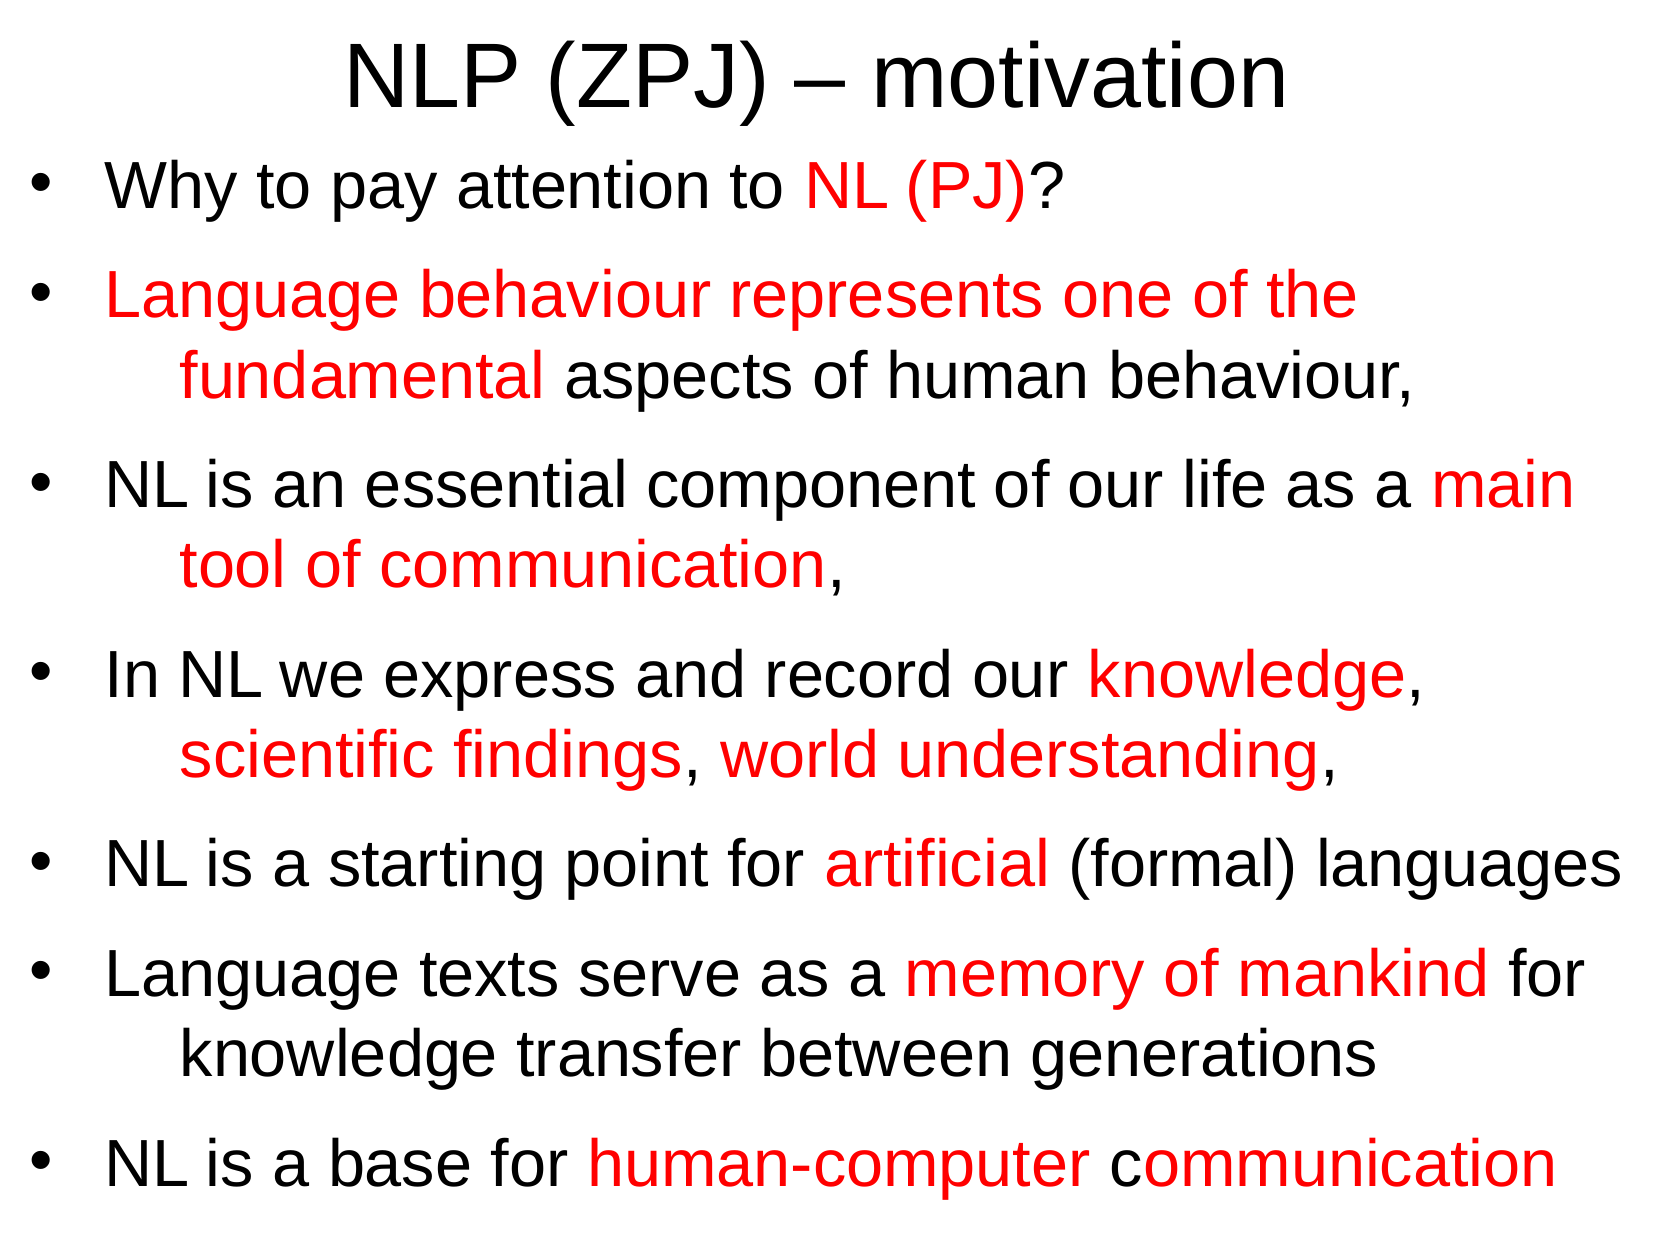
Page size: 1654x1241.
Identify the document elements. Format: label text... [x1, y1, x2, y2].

list Why to pay attention to NL (PJ)? Language behaviour represents one of the fundamental aspects of human behaviour, NL is an essential component of our life as a main tool of communication, In NL we express and record our knowledge, scientific findings, world understanding, NL is a starting point for artificial (formal) languages Language texts serve as a memory of mankind for knowledge transfer between generations NL is a base for human-computer communication [29, 141, 1625, 1241]
title NLP (ZPJ) – motivation [69, 15, 1565, 127]
